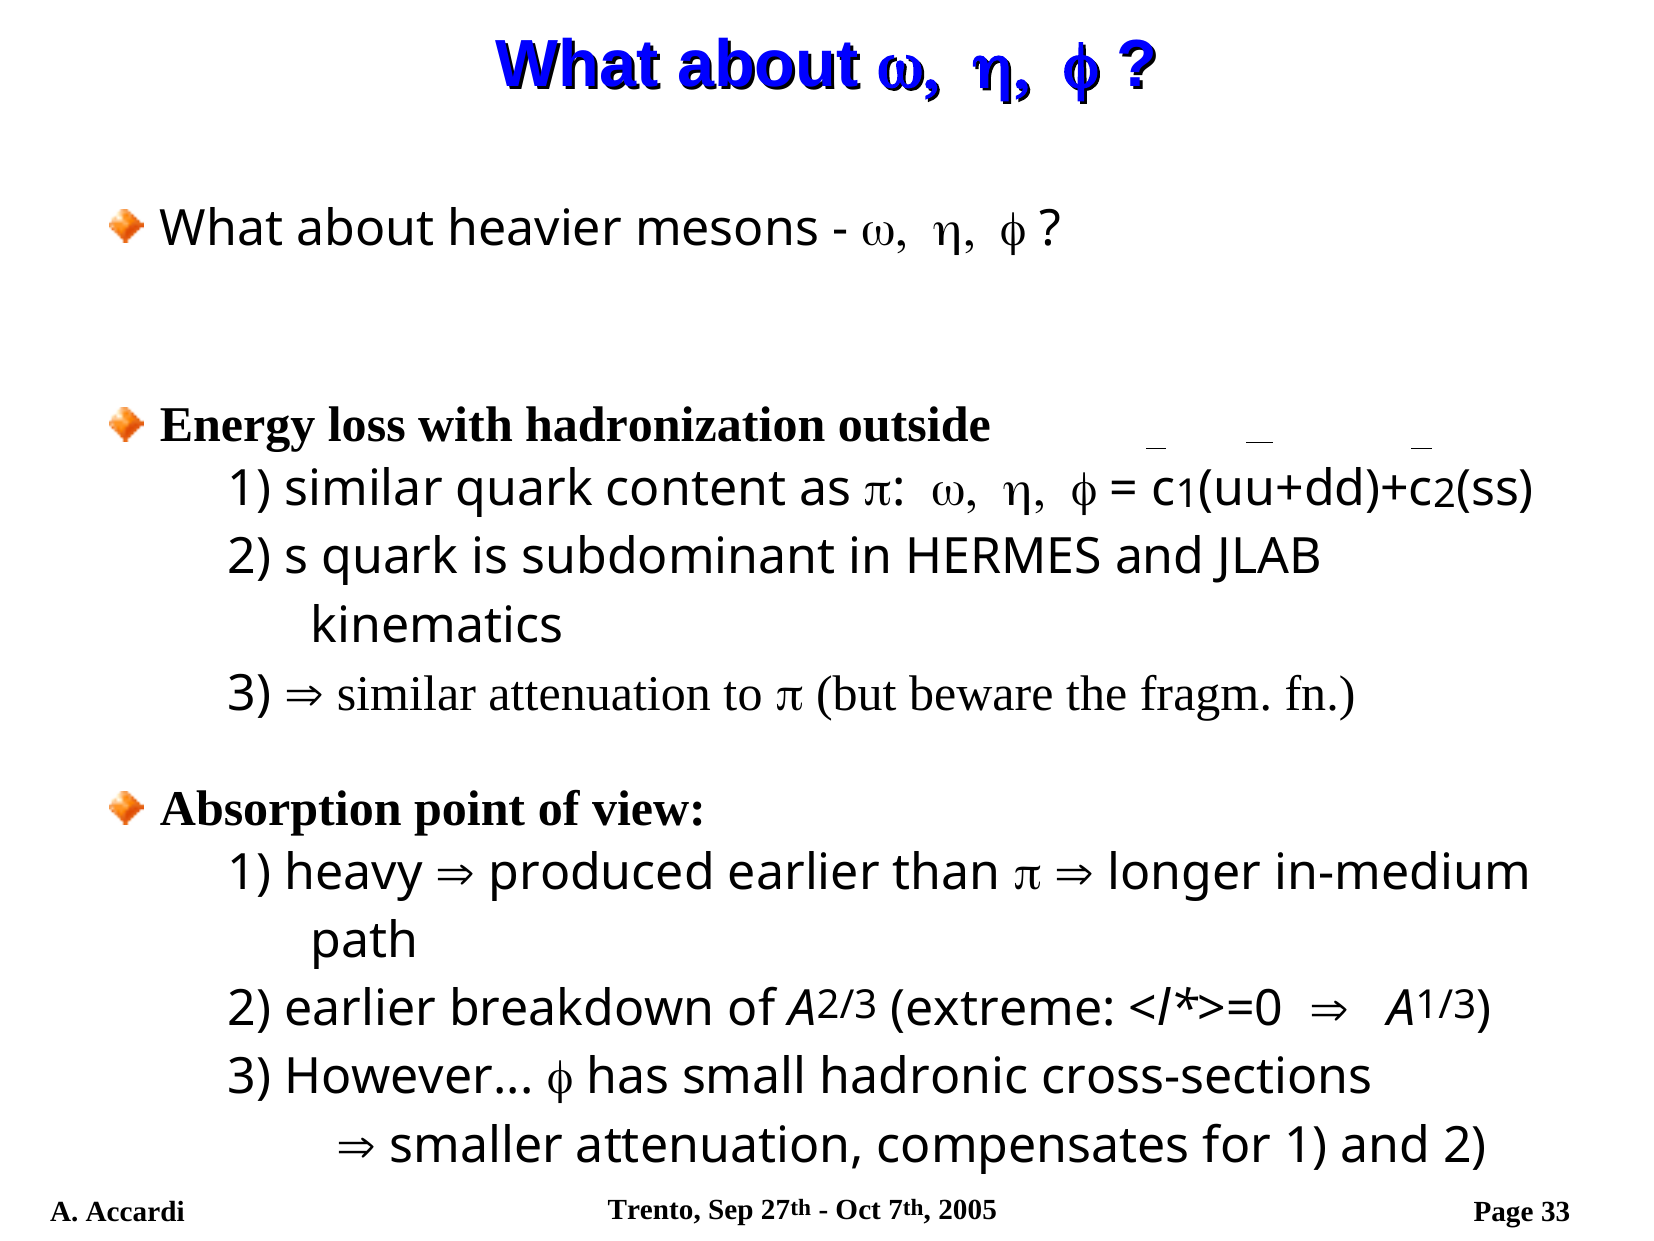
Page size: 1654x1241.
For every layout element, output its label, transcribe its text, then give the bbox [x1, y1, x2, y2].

text_box Page 33 [1525, 1195, 1623, 1234]
text_box What about heavier mesons - w, h, f ? Energy loss with hadronization outside similar quark content as p: w, h, f = c1(uu+dd)+c2(ss) s quark is subdominant in HERMES and JLAB kinematics  similar attenuation to p (but beware the fragm. fn.) Absorption point of view: heavy  produced earlier than p  longer in-medium path earlier breakdown of A2/3 (extreme: <l*>=0  A1/3) However... f has small hadronic cross-sections  smaller attenuation, compensates for 1) and 2) [109, 192, 1544, 1031]
text_box What about w, h, f ? [29, 23, 1625, 112]
text_box A. Accardi [32, 1187, 203, 1241]
text_box Trento, Sep 27th - Oct 7th, 2005 [602, 1193, 1003, 1233]
